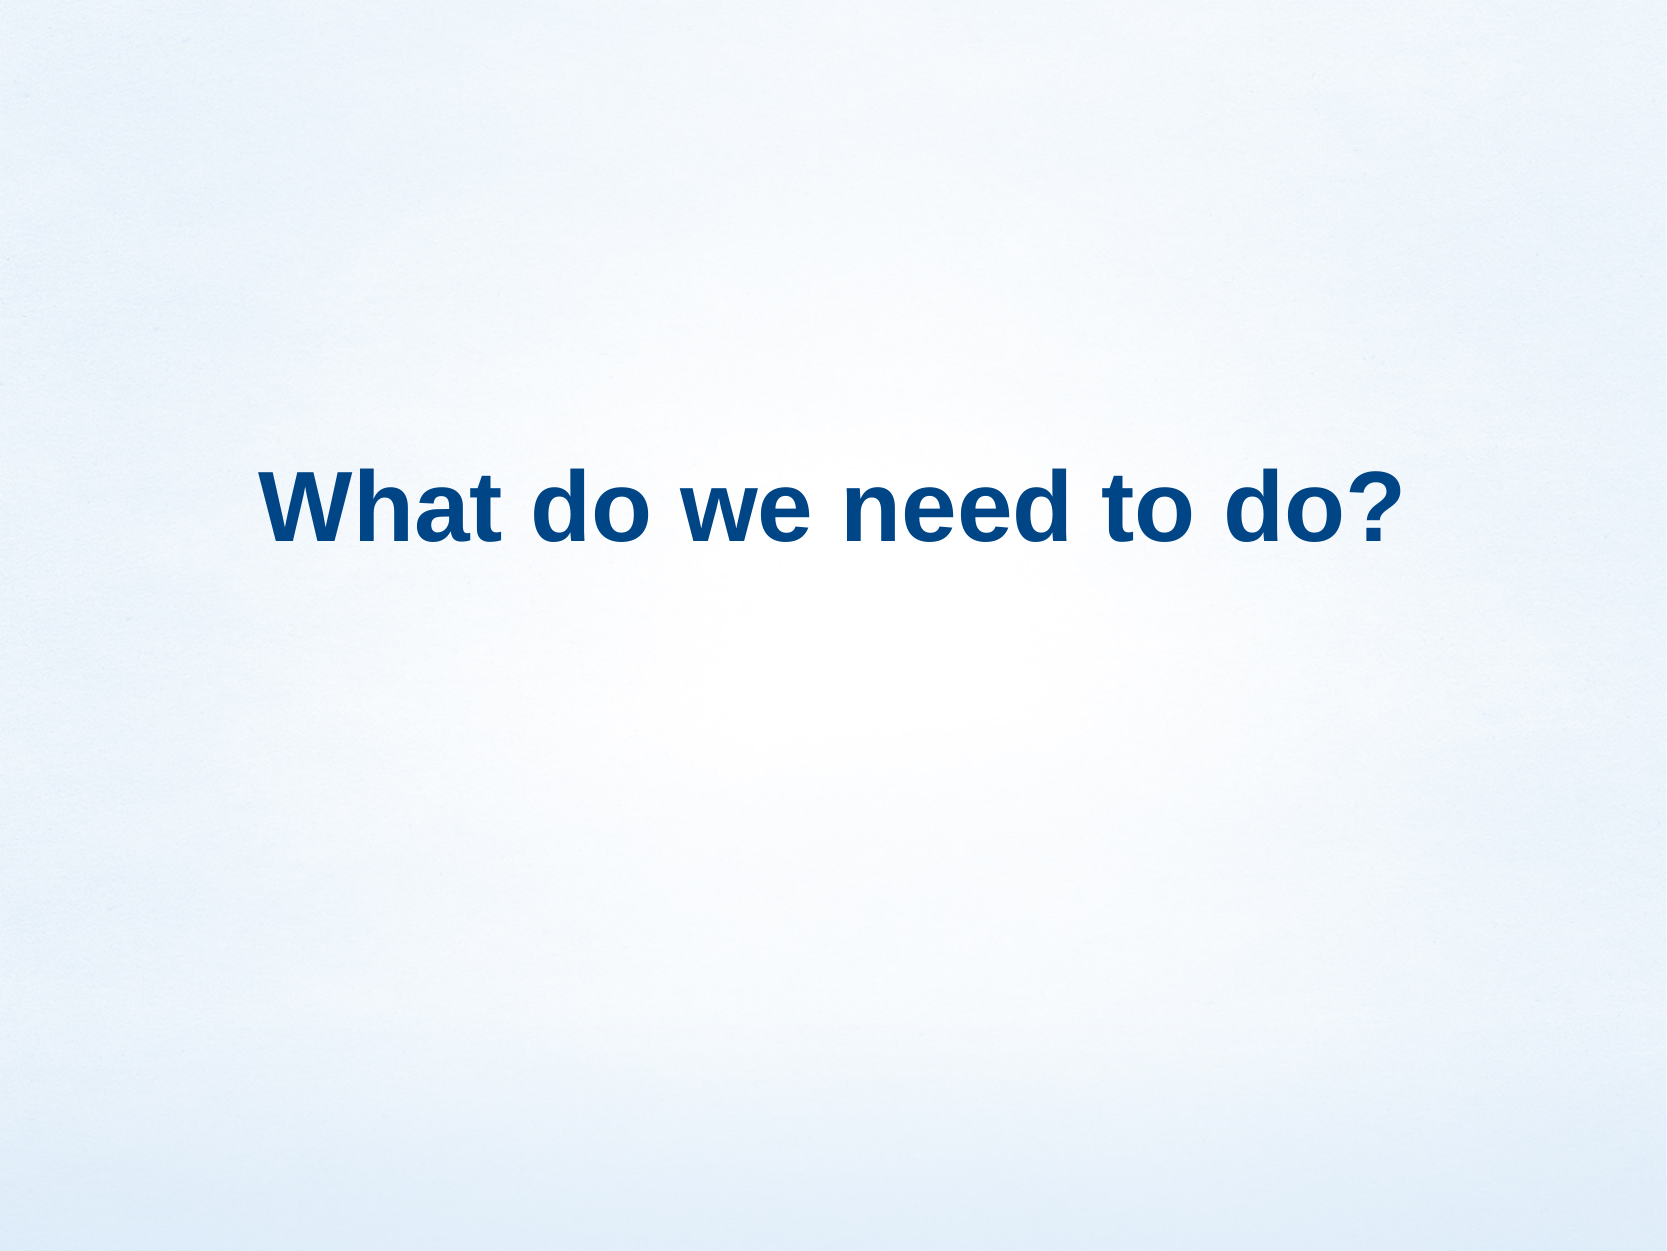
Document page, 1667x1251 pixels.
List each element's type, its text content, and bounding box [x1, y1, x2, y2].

picture [0, 0, 1667, 1251]
title What do we need to do? [140, 450, 1526, 650]
